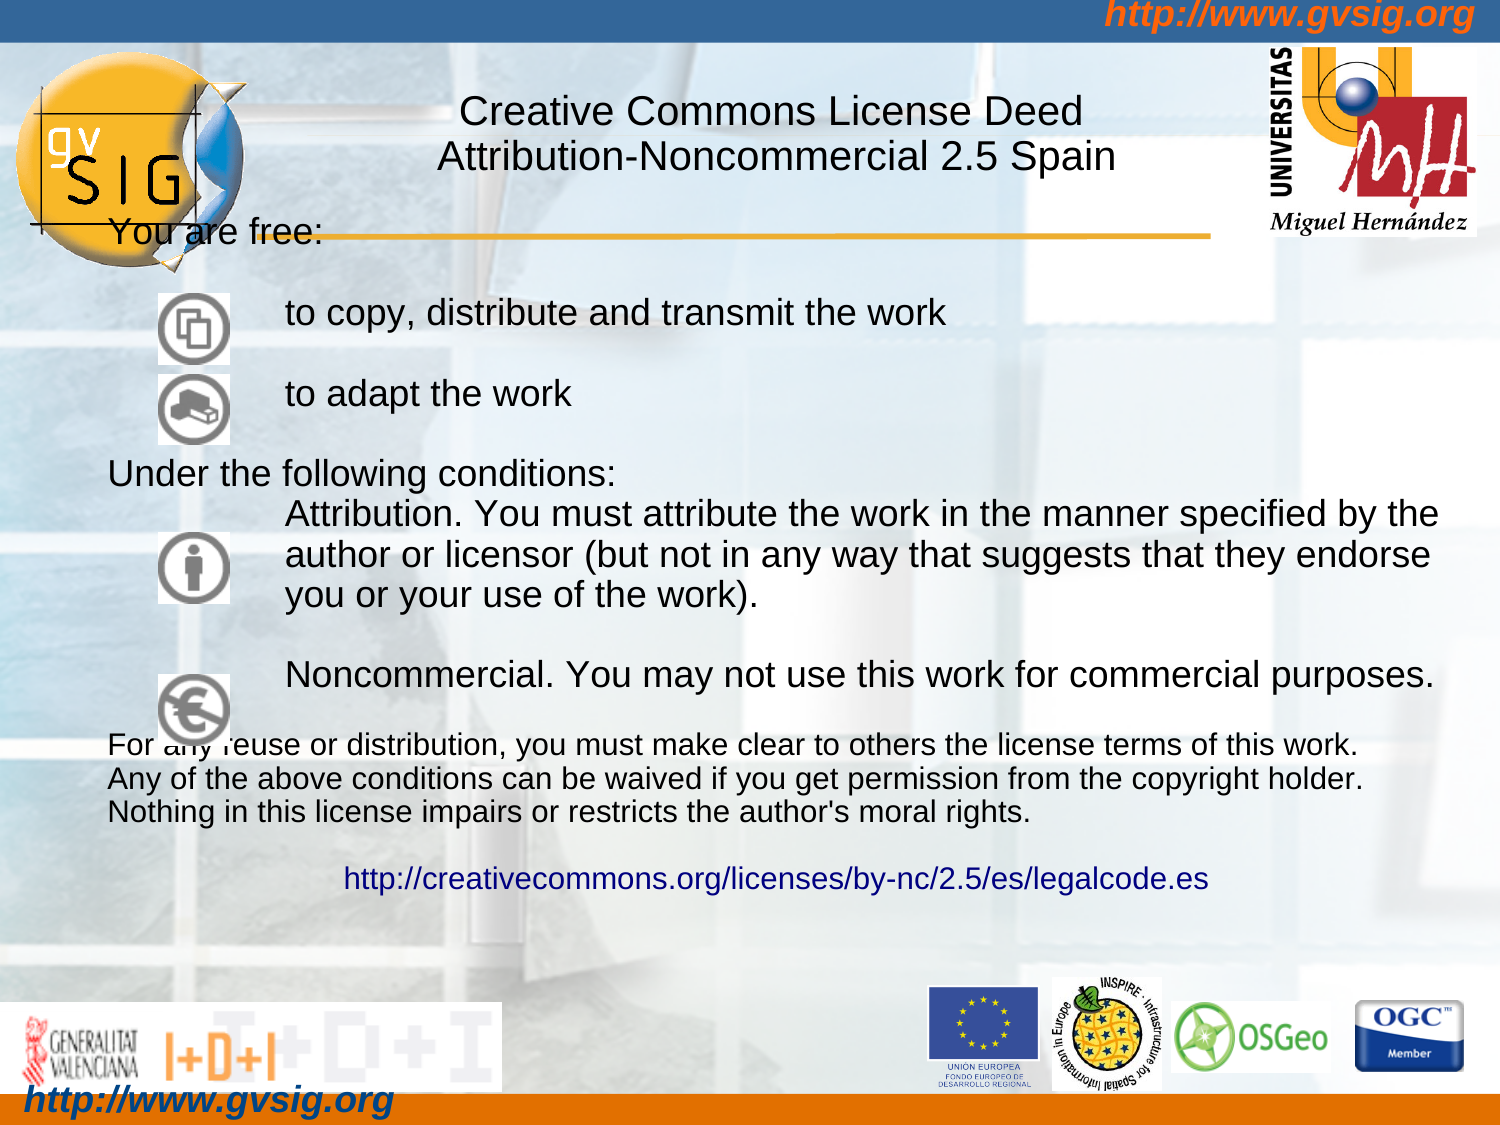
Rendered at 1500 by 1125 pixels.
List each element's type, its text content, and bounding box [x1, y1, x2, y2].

picture [11, 49, 107, 276]
picture [158, 374, 230, 445]
picture [1052, 994, 1162, 1091]
picture [158, 674, 230, 746]
picture [158, 532, 230, 604]
picture [158, 293, 230, 365]
picture [0, 1002, 502, 1094]
picture [1355, 1000, 1464, 1072]
text_box Creative Commons License Deed Attribution-Noncommercial 2.5 Spain You are free: to copy, distribute and transmit the work to adapt the work Under the following conditions: Attribution. You must attribute the work in the manner specified by the author or licensor (but not in any way that suggests that they endorse you or your use of the work). Noncommercial. You may not use this work for commercial purposes. For any reuse or distribution, you must make clear to others the license terms of this work. Any of the above conditions can be waived if you get permission from the copyright holder. Nothing in this license impairs or restricts the author's moral rights. http://creativecommons.org/licenses/by-nc/2.5/es/legalcode.es [107, 90, 1447, 994]
picture [927, 994, 1040, 1087]
picture [1171, 1001, 1331, 1073]
picture [1269, 47, 1477, 237]
title [53, 26, 1259, 161]
